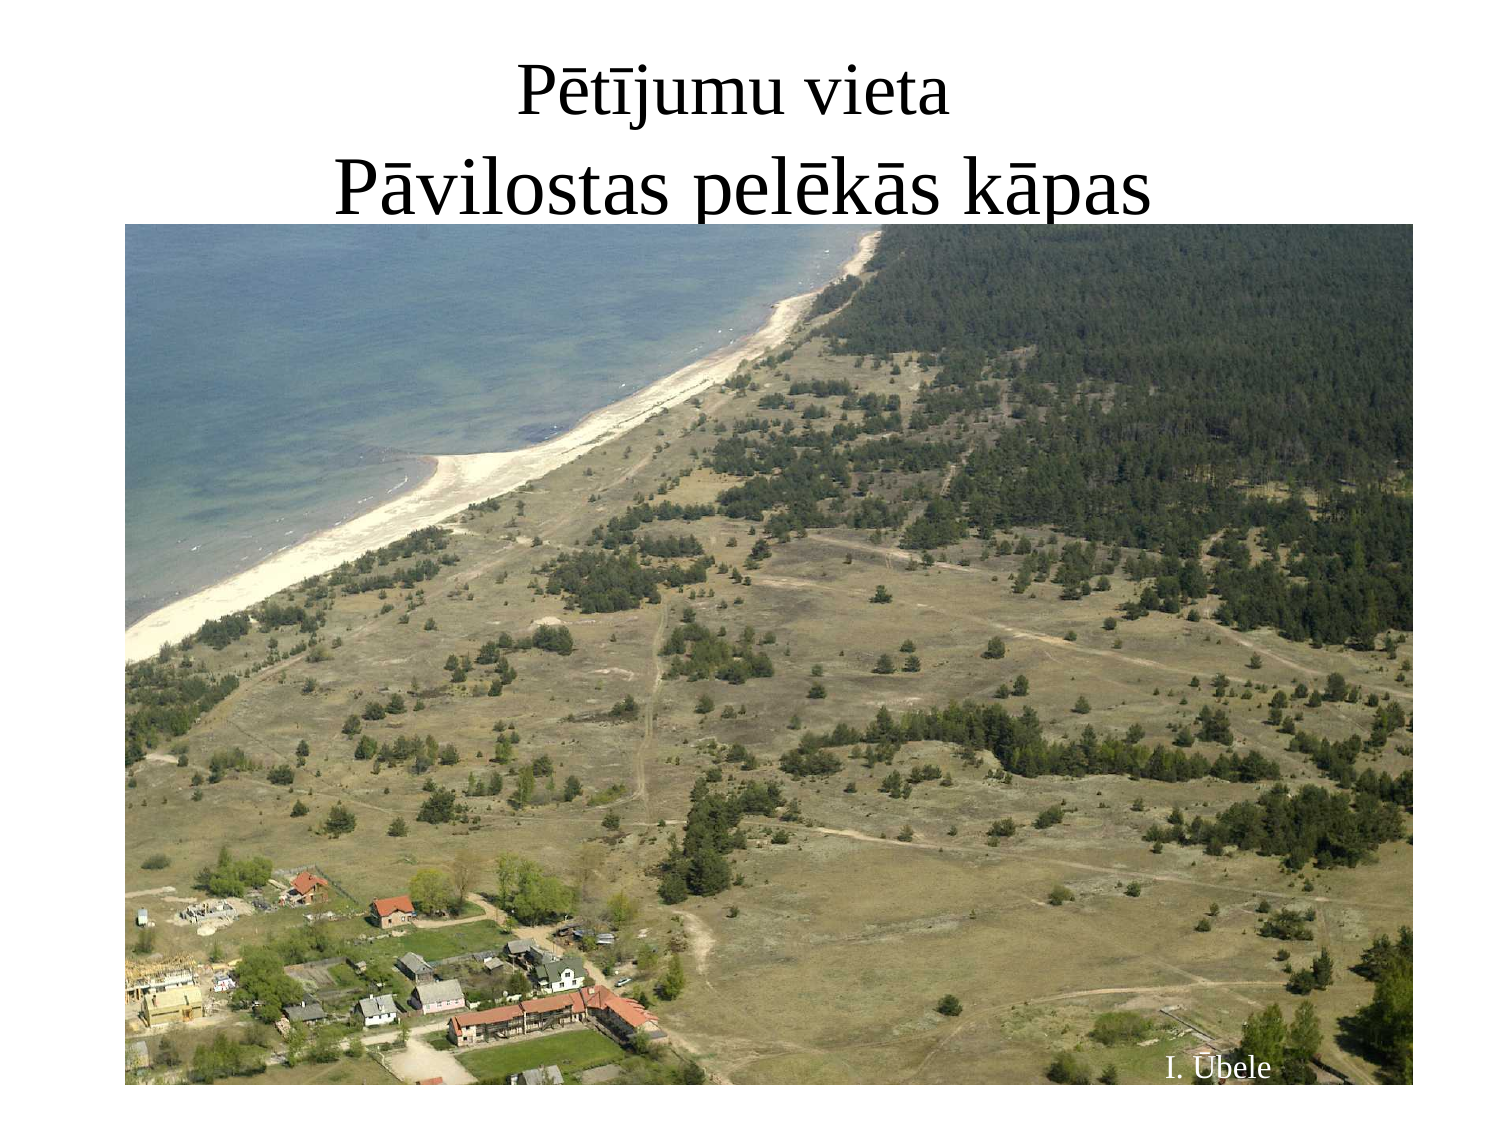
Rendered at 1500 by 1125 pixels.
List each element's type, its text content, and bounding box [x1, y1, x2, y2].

text_box I. Ūbele [1149, 1037, 1401, 1093]
title Pētījumu vieta Pāvilostas pelēkās kāpas [37, 23, 1450, 239]
picture [125, 224, 1413, 1085]
